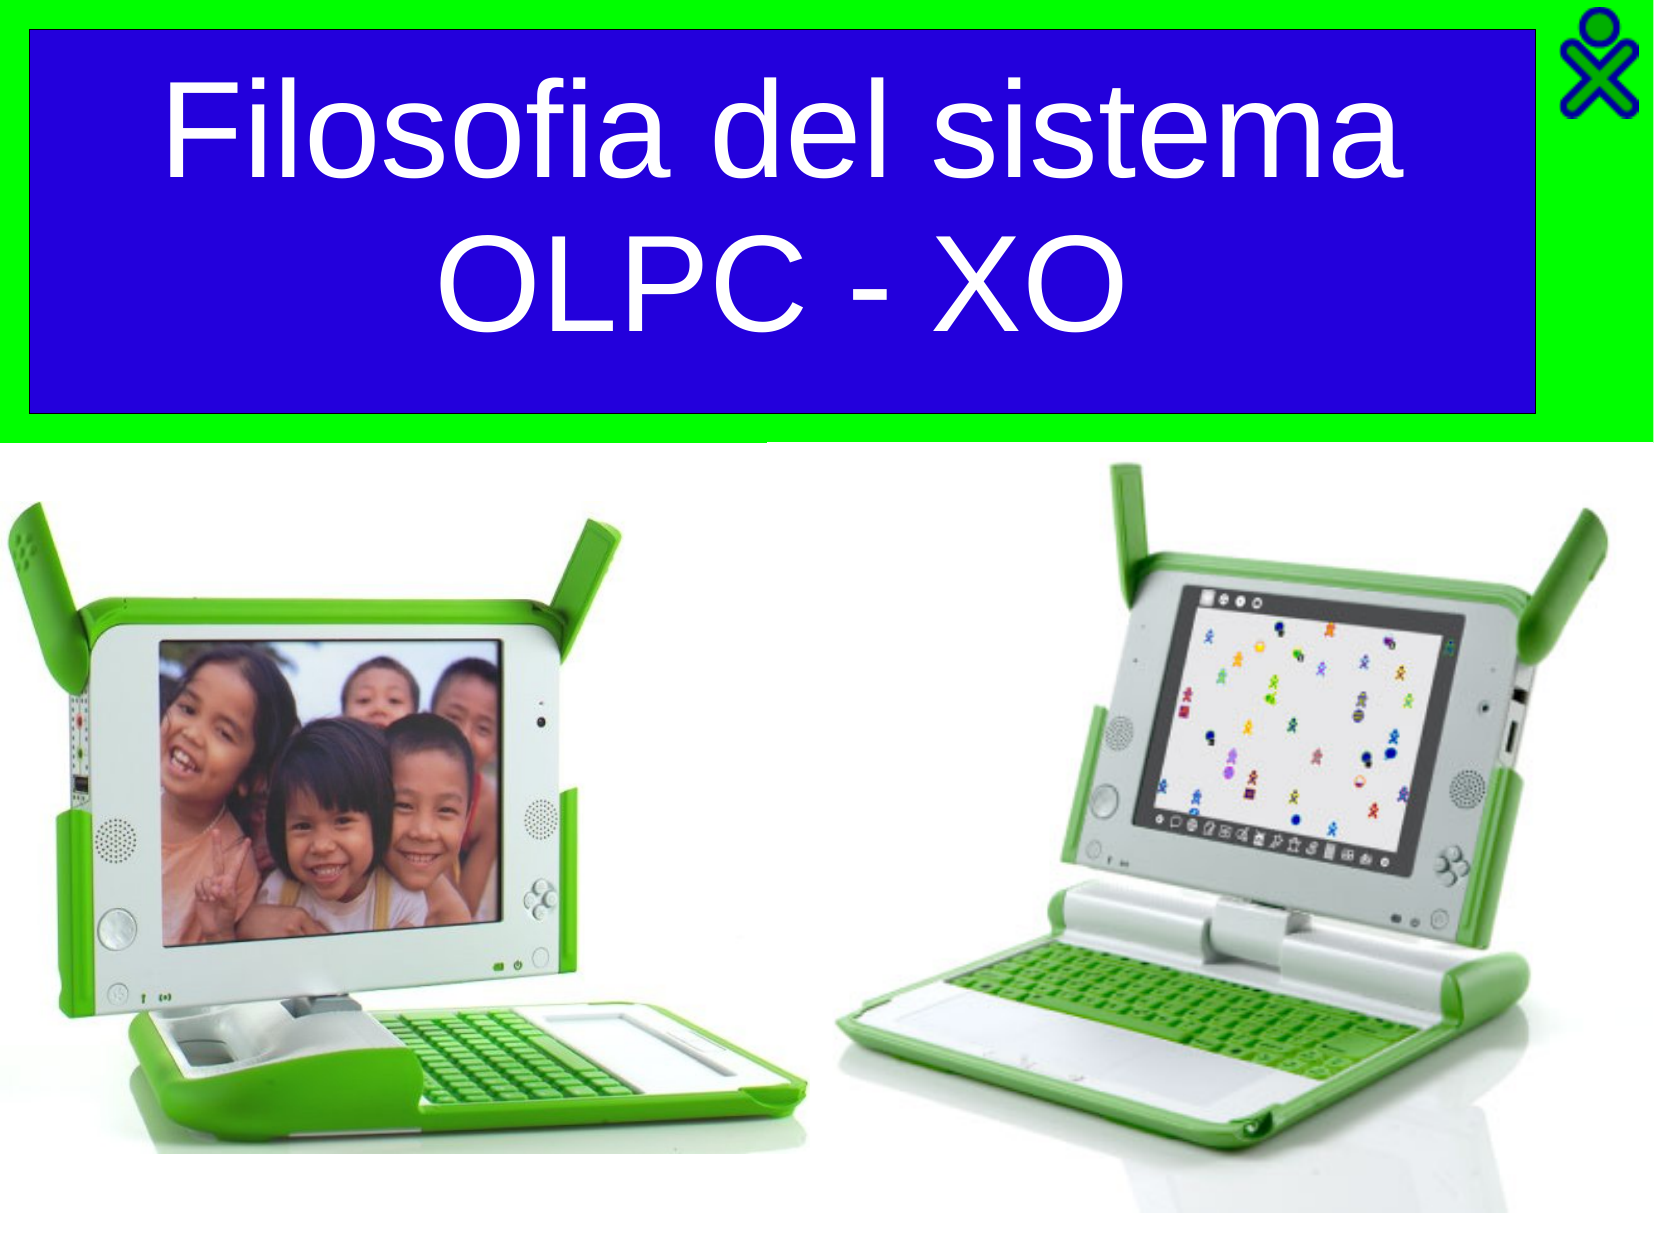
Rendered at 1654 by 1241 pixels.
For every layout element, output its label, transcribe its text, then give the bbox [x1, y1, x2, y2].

title Filosofia del sistema OLPC - XO [59, 0, 1506, 414]
picture [1559, 7, 1639, 119]
picture [0, 442, 1654, 1213]
